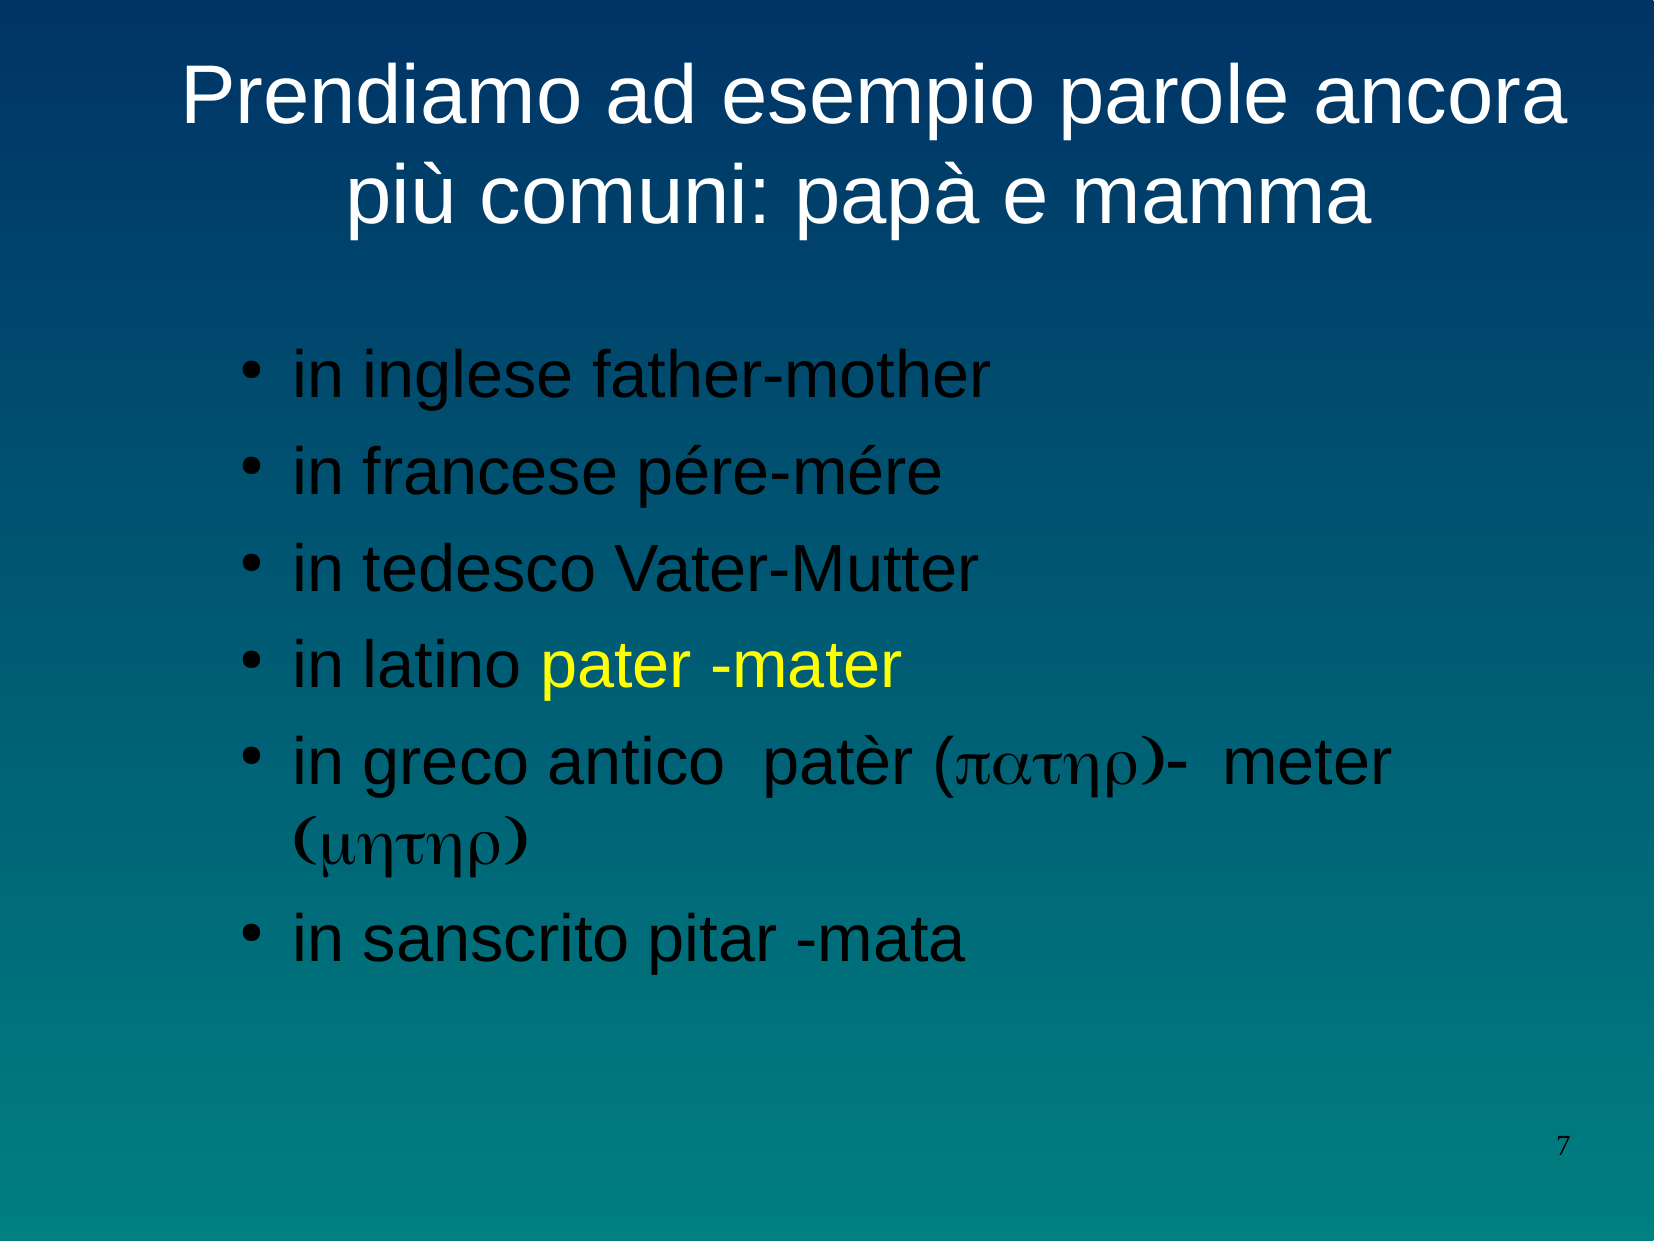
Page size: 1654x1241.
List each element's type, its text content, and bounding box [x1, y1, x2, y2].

title Prendiamo ad esempio parole ancora più comuni: papà e mamma [106, 10, 1613, 248]
list in inglese father-mother in francese pére-mére in tedesco Vater-Mutter in latino pater -mater in greco antico patèr (meter  in sanscrito pitar -mata [206, 323, 1613, 1117]
